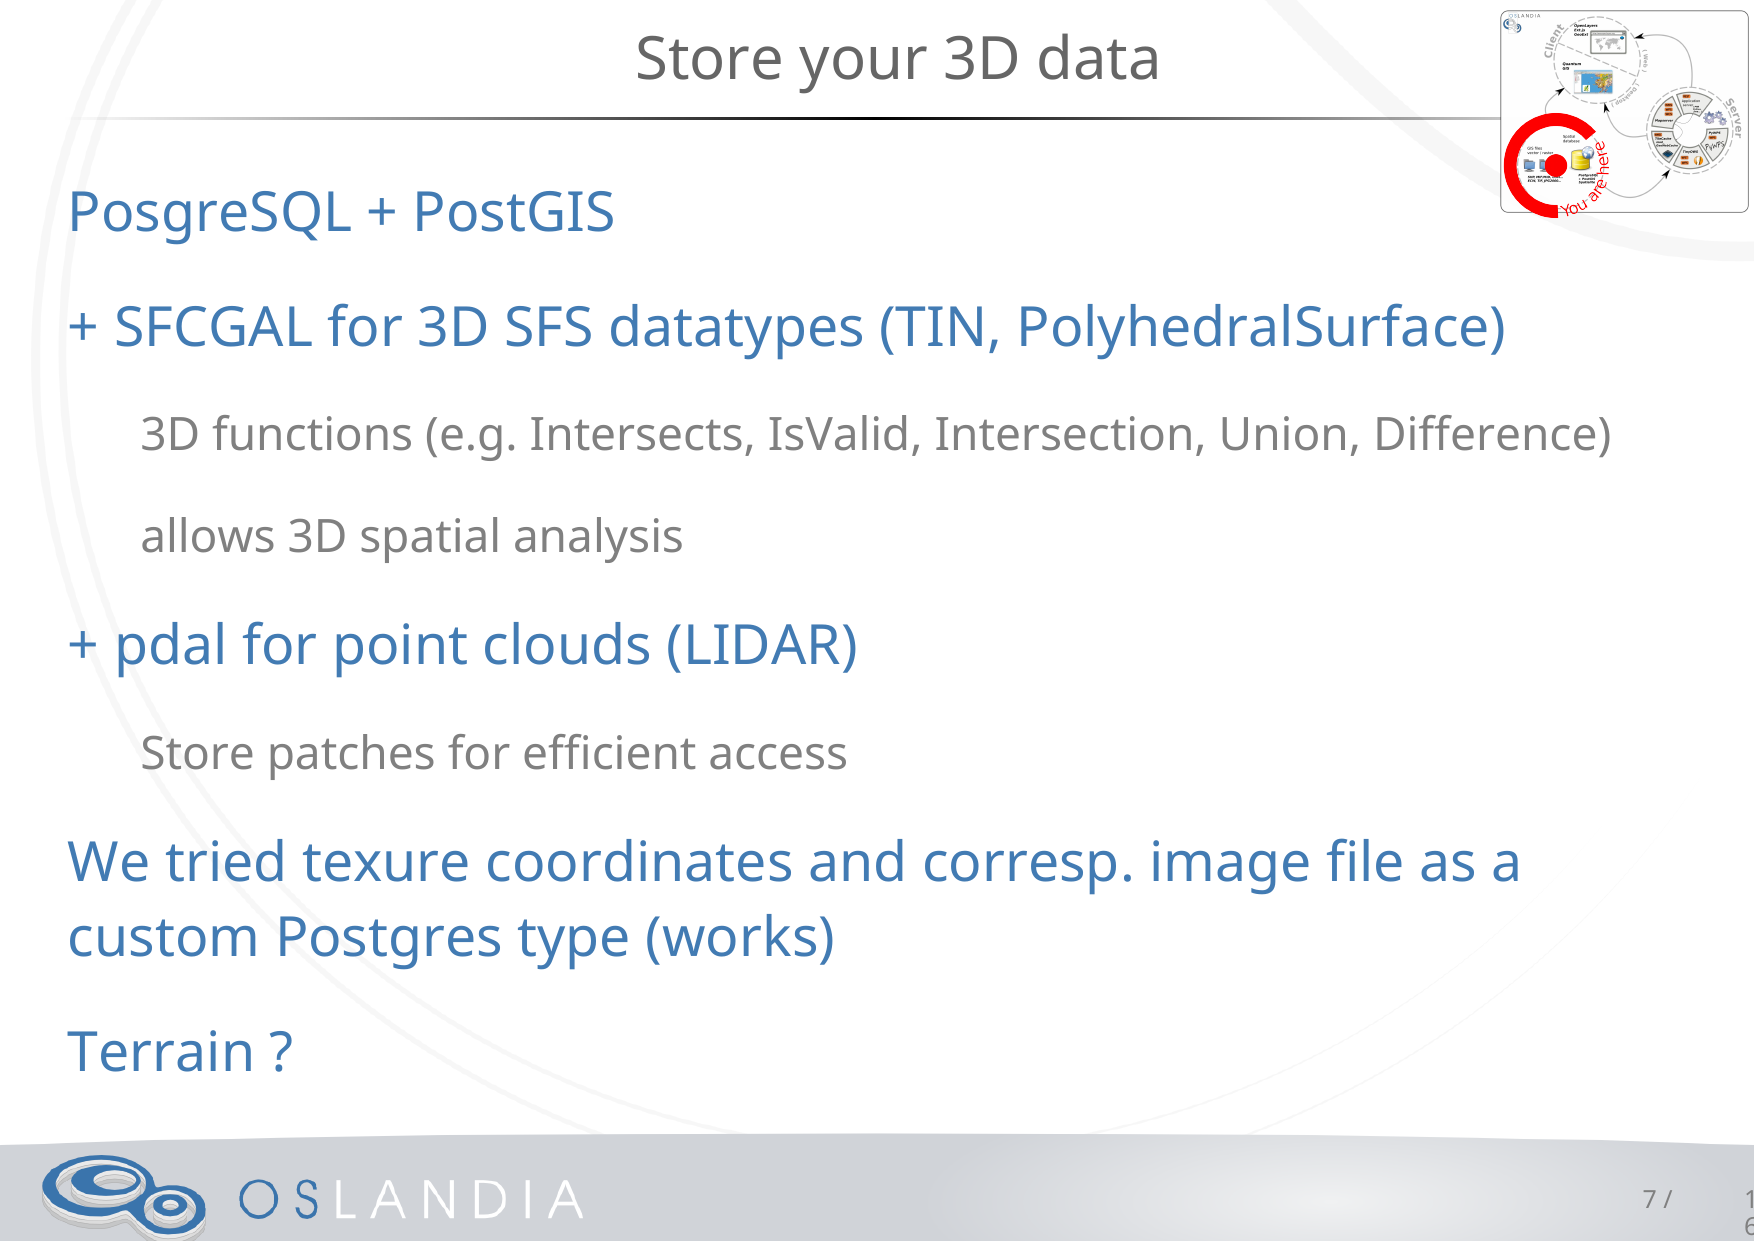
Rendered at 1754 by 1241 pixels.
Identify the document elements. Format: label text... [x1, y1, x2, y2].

picture [1748, 1226, 1754, 1233]
picture [0, 0, 1754, 1241]
title Store your 3D data [31, 14, 1500, 98]
title Store your 3D data [1749, 14, 1754, 98]
list PosgreSQL + PostGIS + SFCGAL for 3D SFS datatypes (TIN, PolyhedralSurface) 3D functions (e.g. Intersects, IsValid, Intersection, Union, Difference) allows 3D spatial analysis + pdal for point clouds (LIDAR) Store patches for efficient access We tried texure coordinates and corresp. image file as a custom Postgres type (works) Terrain ? [37, 172, 1710, 1123]
